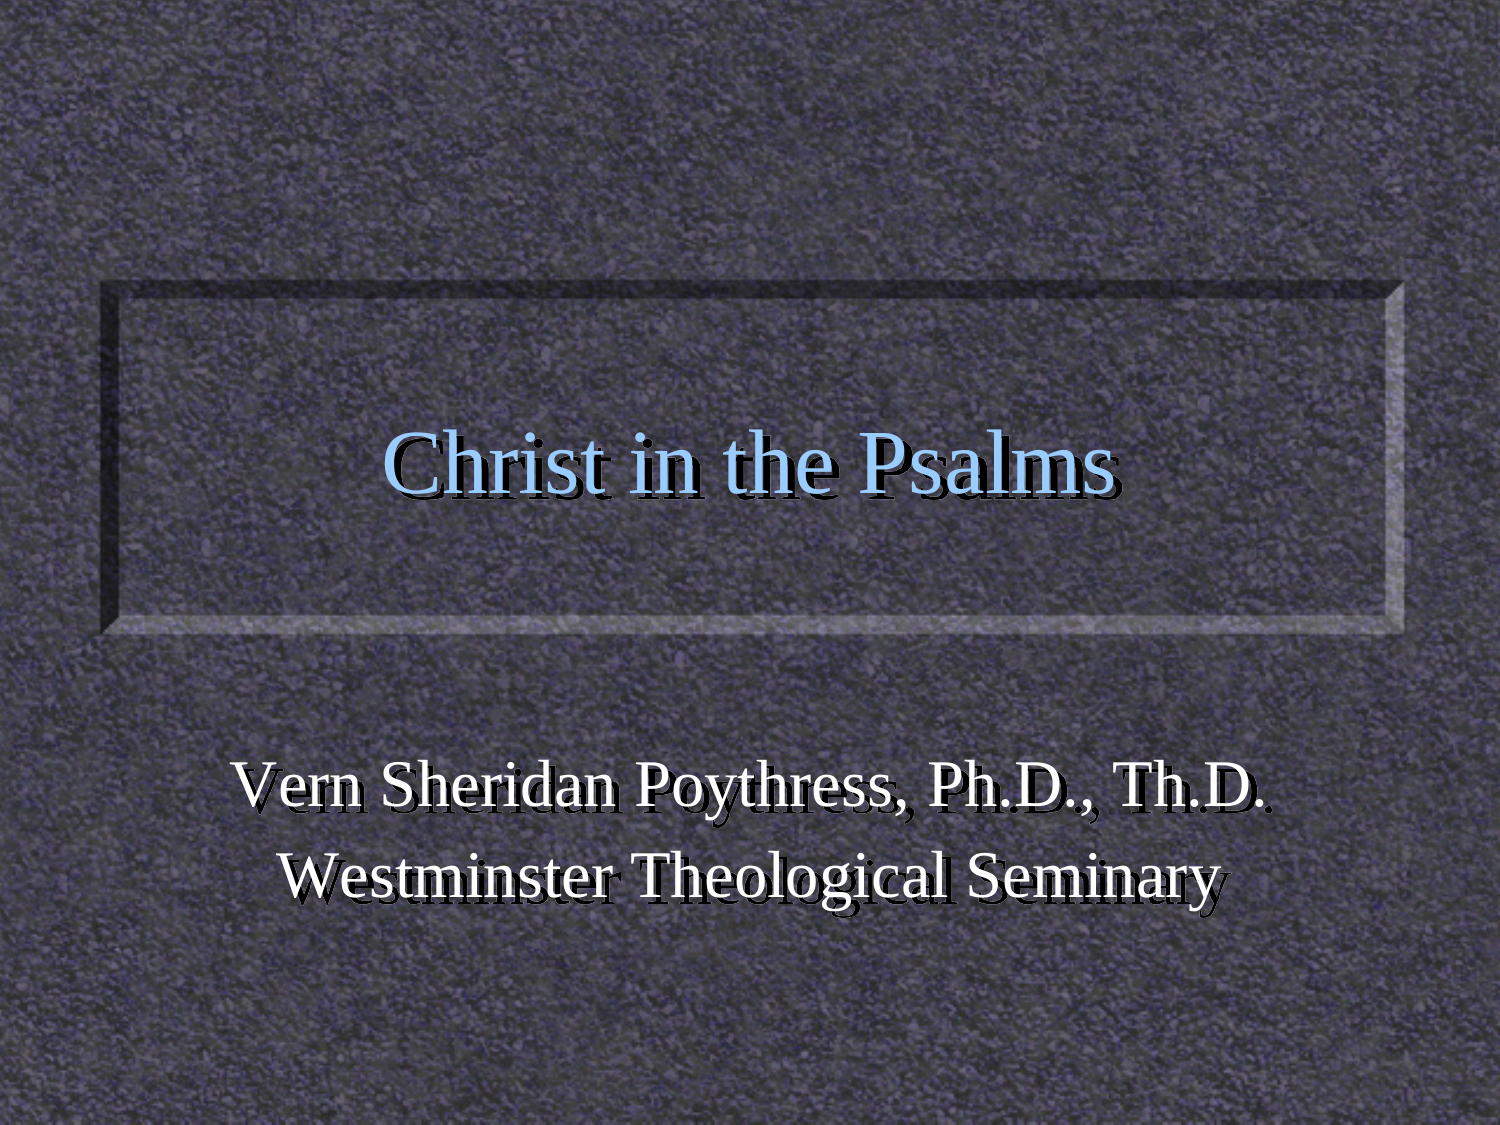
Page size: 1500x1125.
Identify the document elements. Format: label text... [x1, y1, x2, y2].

picture [0, 0, 1500, 1125]
subtitle Vern Sheridan Poythress, Ph.D., Th.D. Westminster Theological Seminary [112, 699, 1388, 1051]
title Christ in the Psalms [150, 337, 1351, 588]
